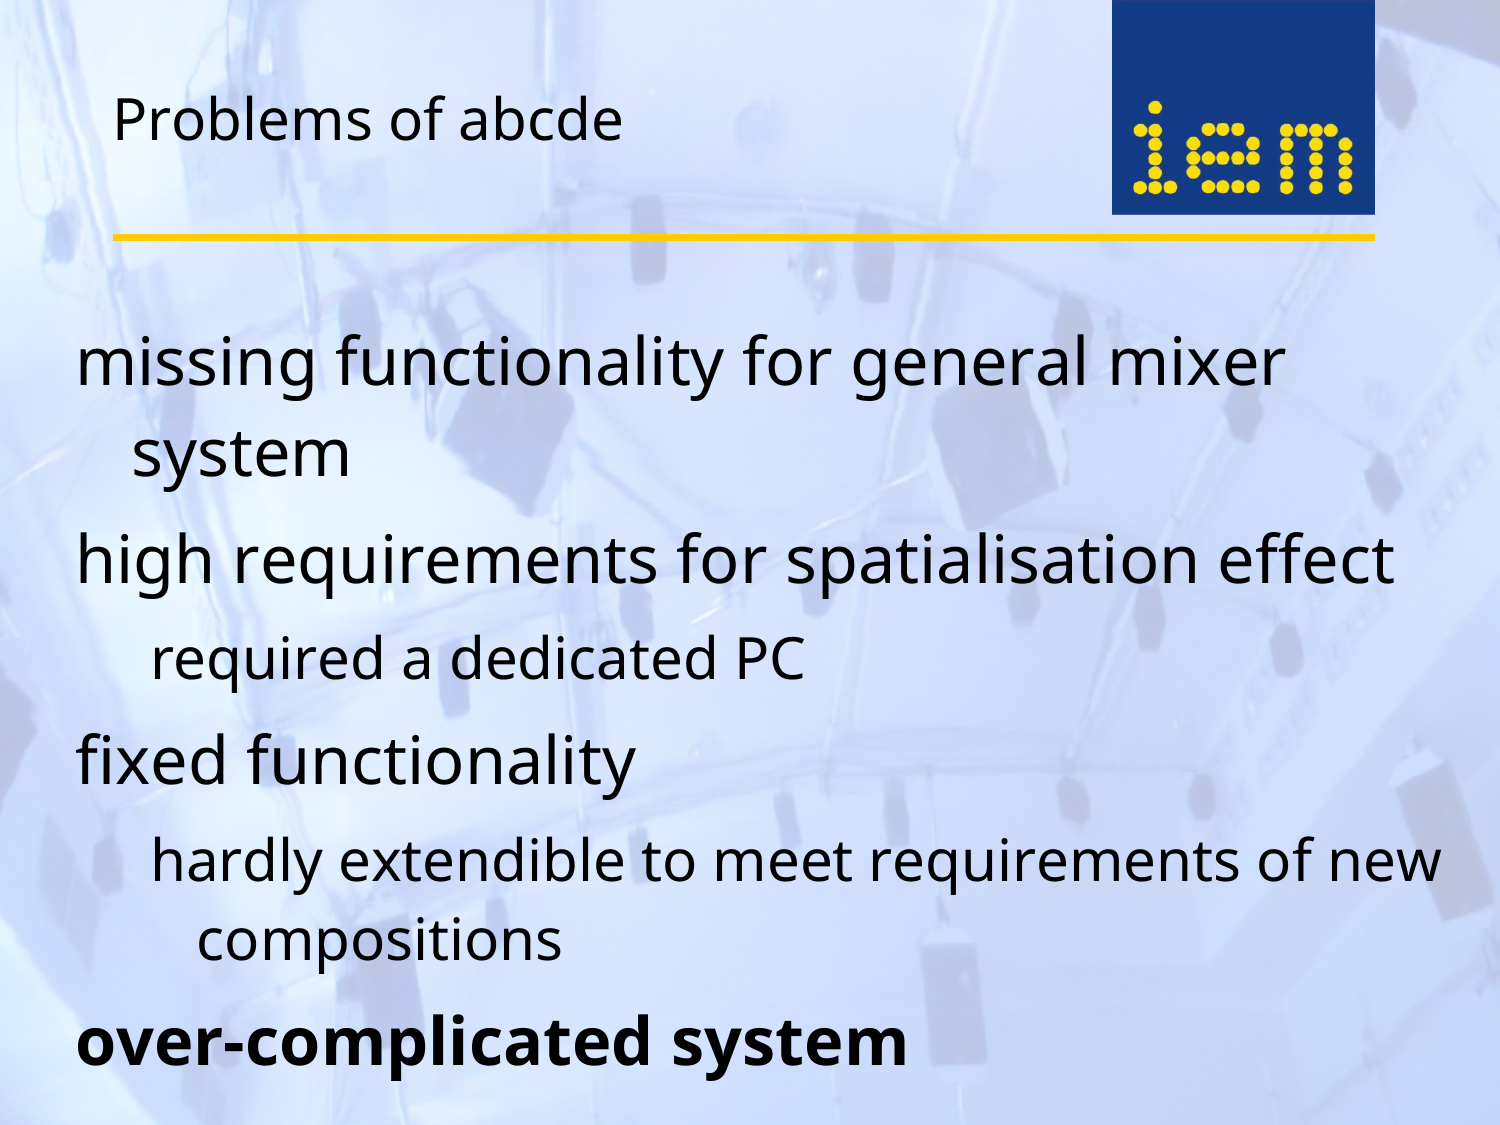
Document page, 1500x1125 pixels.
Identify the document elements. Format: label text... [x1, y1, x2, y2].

title Problems of abcde [112, 31, 1375, 204]
list missing functionality for general mixer system high requirements for spatialisation effect required a dedicated PC fixed functionality hardly extendible to meet requirements of new compositions over-complicated system [75, 314, 1477, 1053]
picture [0, 0, 1500, 1125]
